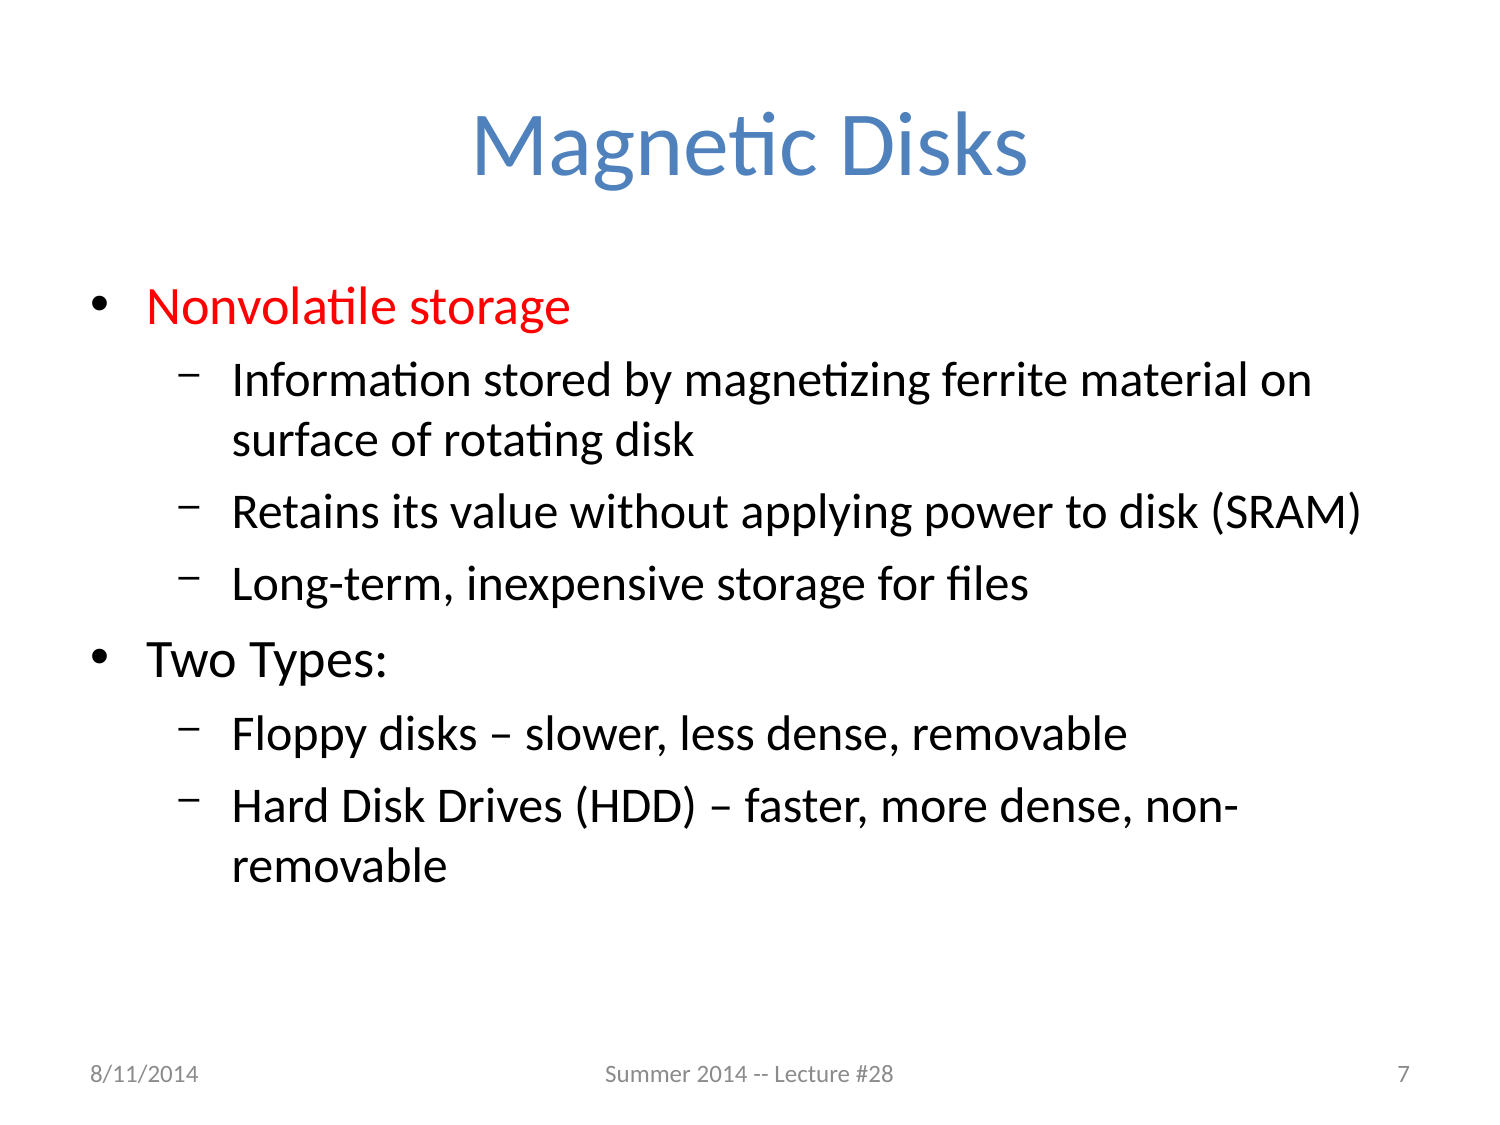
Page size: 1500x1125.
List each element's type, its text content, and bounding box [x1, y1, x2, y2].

slide_number <number> [1074, 1042, 1425, 1103]
title Magnetic Disks [75, 45, 1425, 233]
footer Summer 2014 -- Lecture #28 [512, 1042, 988, 1103]
list Nonvolatile storage Information stored by magnetizing ferrite material on surface of rotating disk Retains its value without applying power to disk (SRAM) Long-term, inexpensive storage for files Two Types: Floppy disks – slower, less dense, removable Hard Disk Drives (HDD) – faster, more dense, non-removable [75, 262, 1425, 1073]
slide_number 8/11/2014 [75, 1042, 425, 1103]
